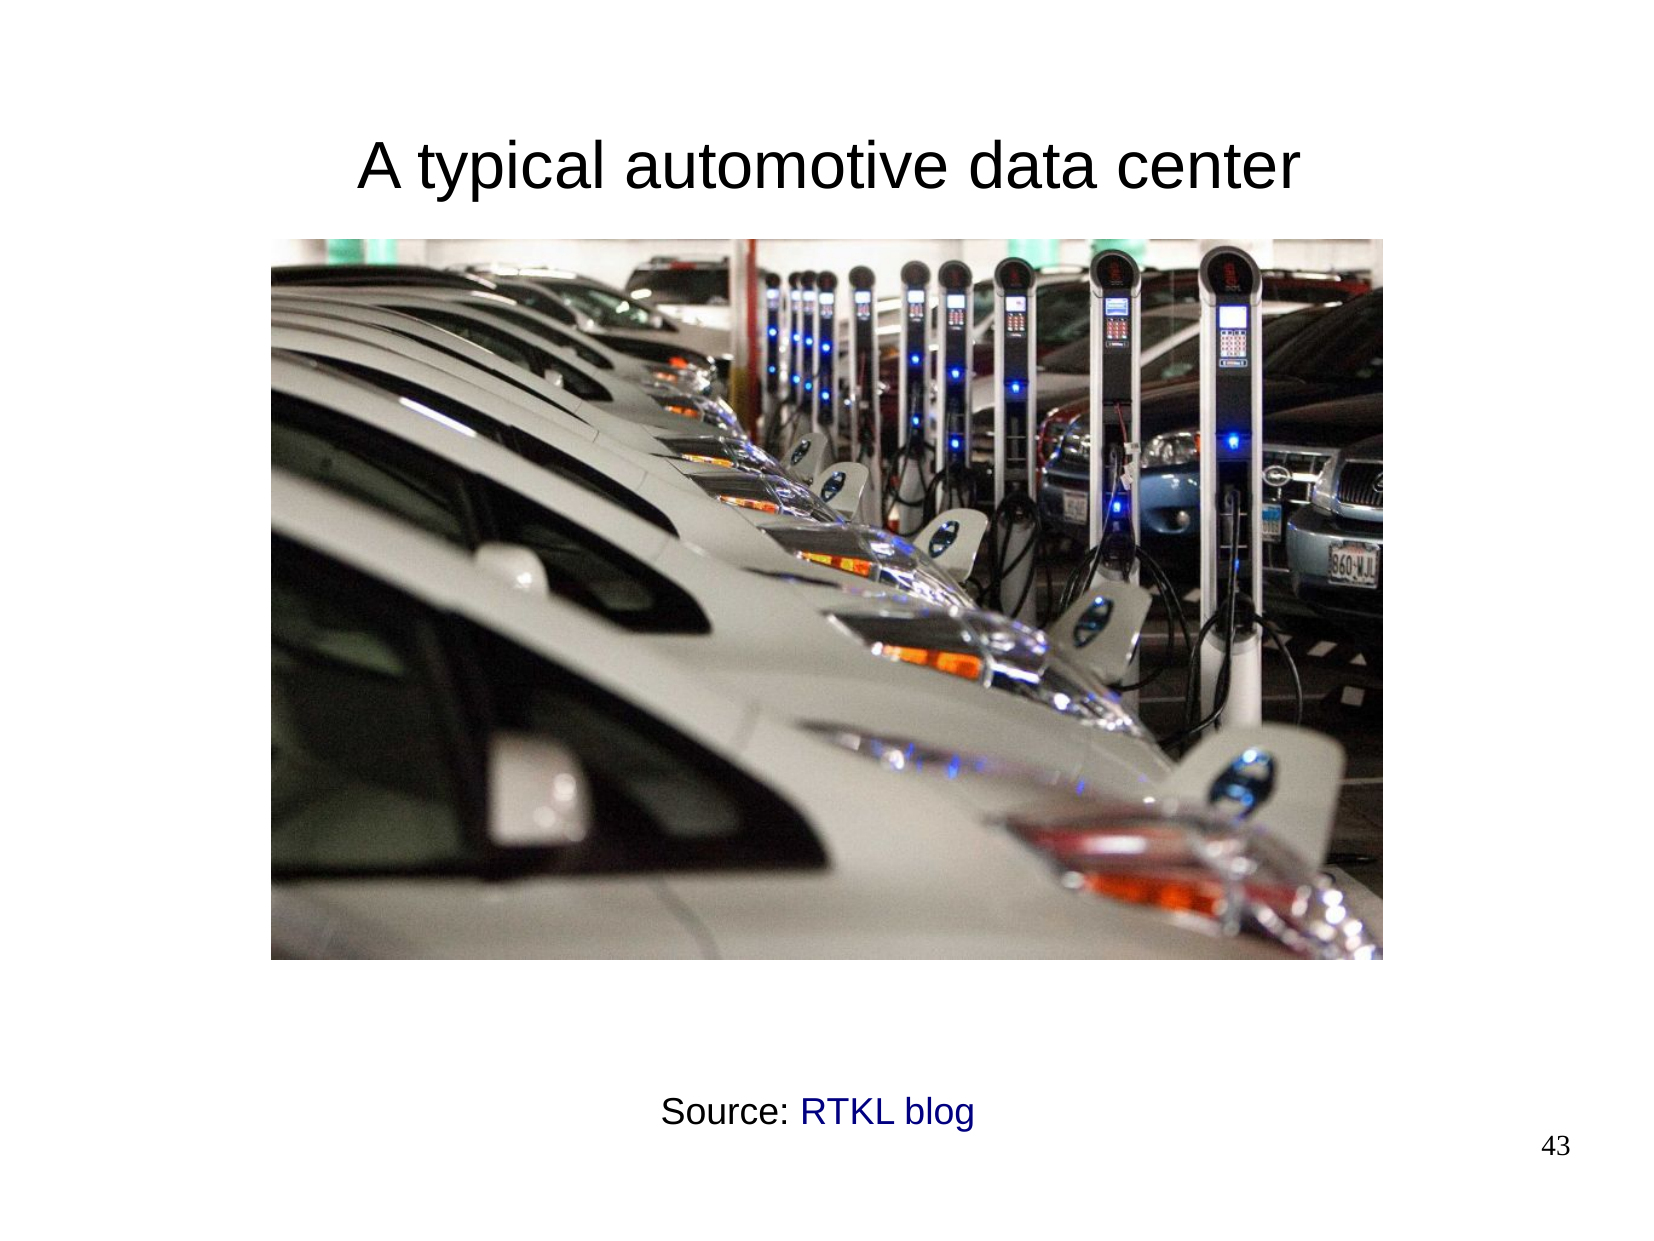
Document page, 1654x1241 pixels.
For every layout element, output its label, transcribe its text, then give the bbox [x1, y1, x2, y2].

text_box Source: RTKL blog [645, 1083, 990, 1141]
text_box A typical automotive data center [343, 120, 1321, 211]
picture [271, 239, 1383, 960]
